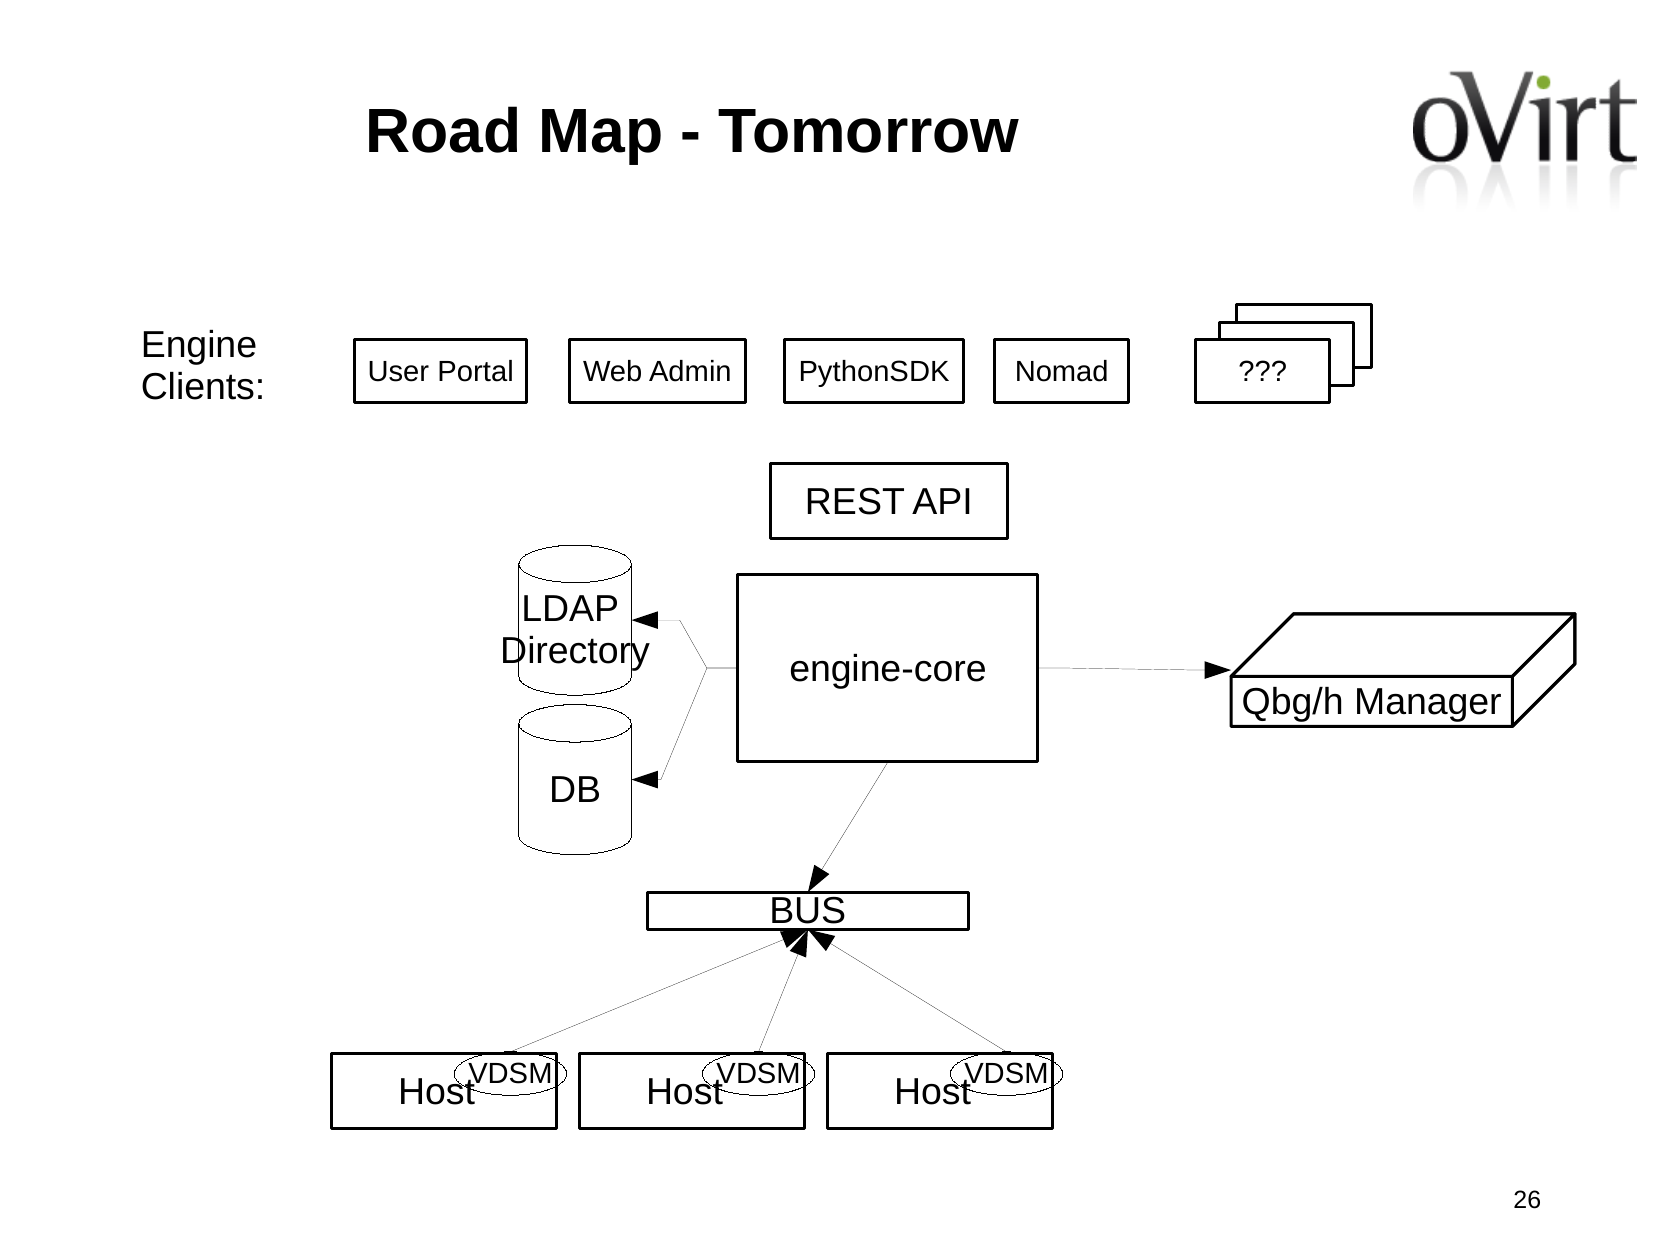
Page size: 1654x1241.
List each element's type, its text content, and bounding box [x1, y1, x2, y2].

text_box User Portal [354, 339, 527, 403]
text_box Host [331, 1053, 557, 1129]
text_box DB [518, 724, 632, 855]
text_box ??? [1236, 304, 1372, 368]
text_box VDSM [702, 1051, 815, 1096]
text_box Host [579, 1053, 805, 1129]
text_box Nomad [994, 339, 1129, 403]
title Road Map - Tomorrow [82, 37, 1303, 226]
text_box PythonSDK [784, 339, 964, 403]
text_box Qbg/h Manager [1231, 677, 1512, 727]
text_box Host [535, 1053, 557, 1060]
picture [1413, 63, 1637, 212]
text_box BUS [647, 892, 969, 930]
text_box Host [1031, 1053, 1053, 1060]
text_box Web Admin [569, 339, 746, 403]
text_box VDSM [454, 1051, 567, 1096]
text_box Host [827, 1053, 1053, 1129]
text_box ??? [1195, 339, 1330, 403]
text_box Engine Clients: [126, 316, 314, 415]
text_box engine-core [737, 574, 1038, 762]
text_box VDSM [950, 1051, 1063, 1096]
text_box REST API [770, 463, 1008, 539]
text_box Host [783, 1053, 805, 1060]
text_box ??? [1219, 322, 1354, 386]
text_box LDAP Directory [518, 565, 632, 696]
